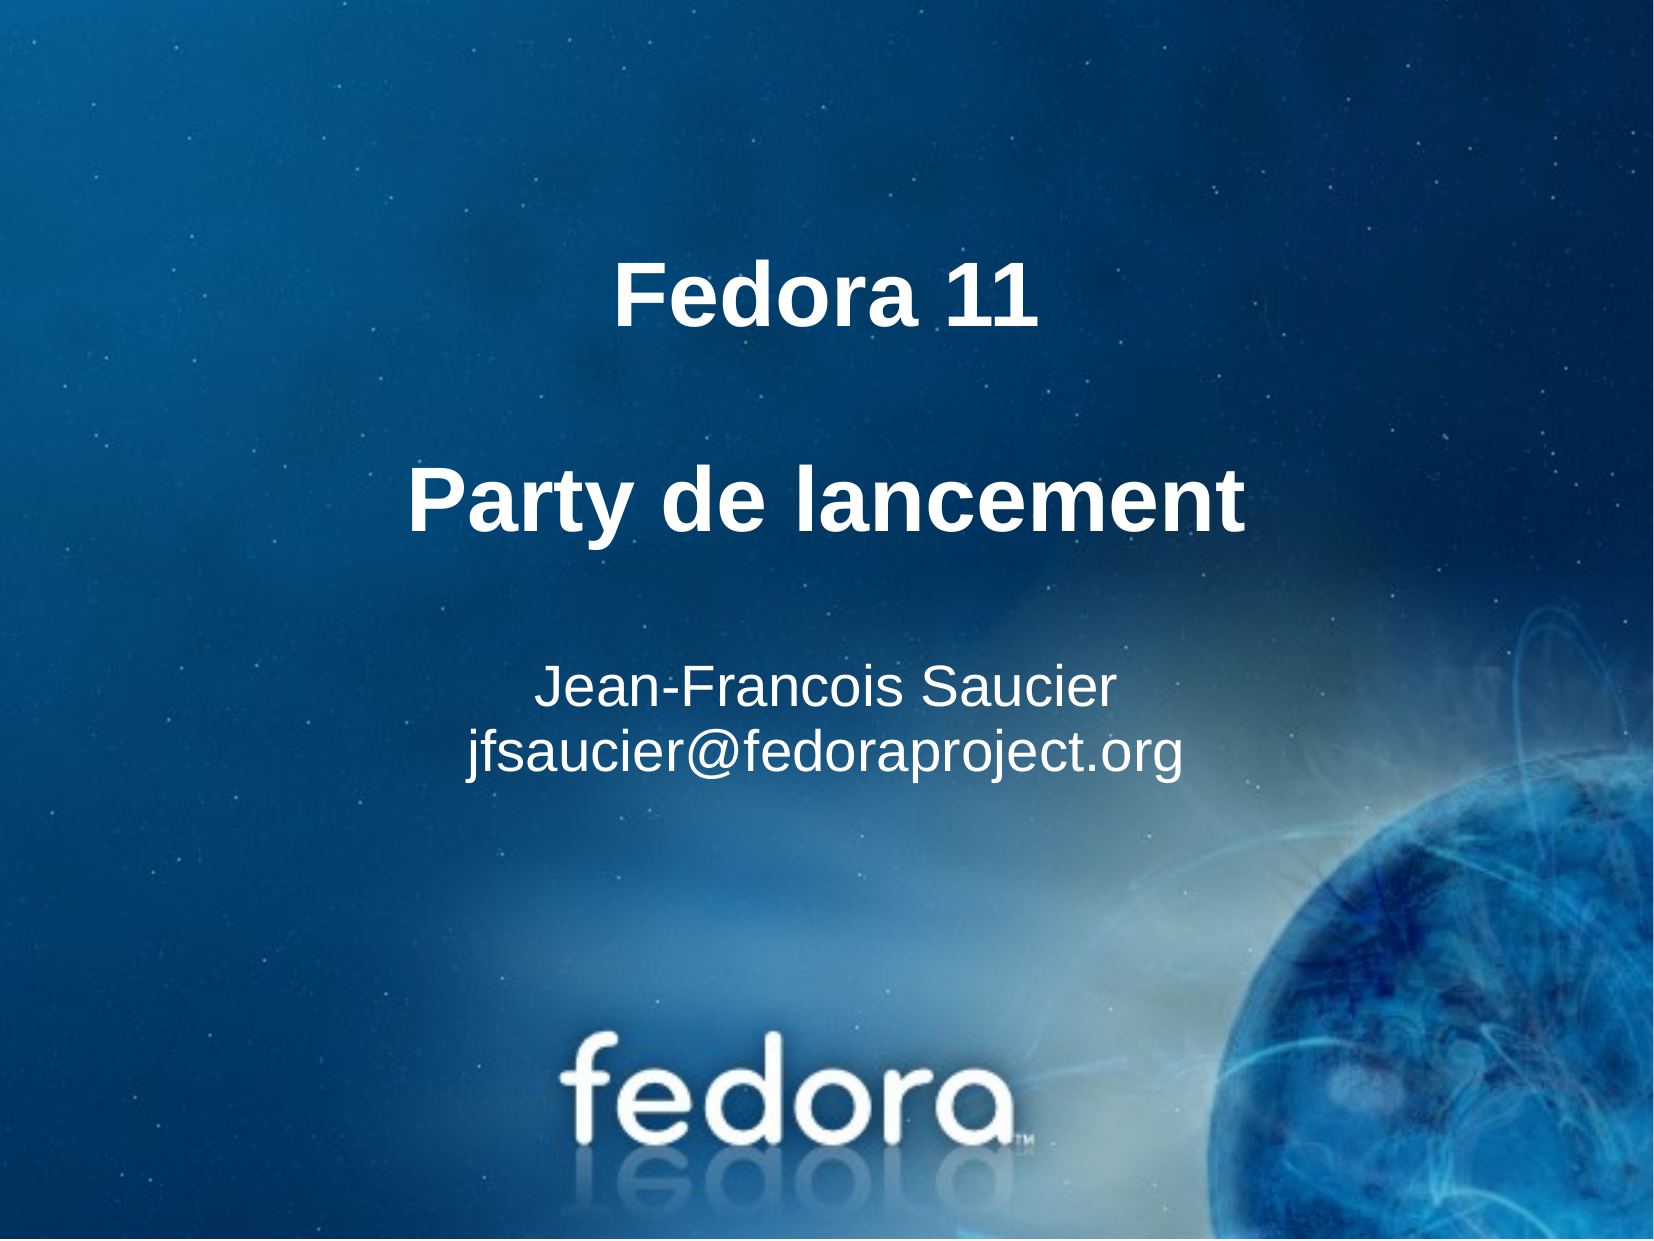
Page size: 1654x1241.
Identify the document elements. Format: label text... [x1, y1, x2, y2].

title Fedora 11 Party de lancement Jean-Francois Saucier jfsaucier@fedoraproject.org [82, 49, 1571, 1109]
picture [0, 0, 1654, 1239]
